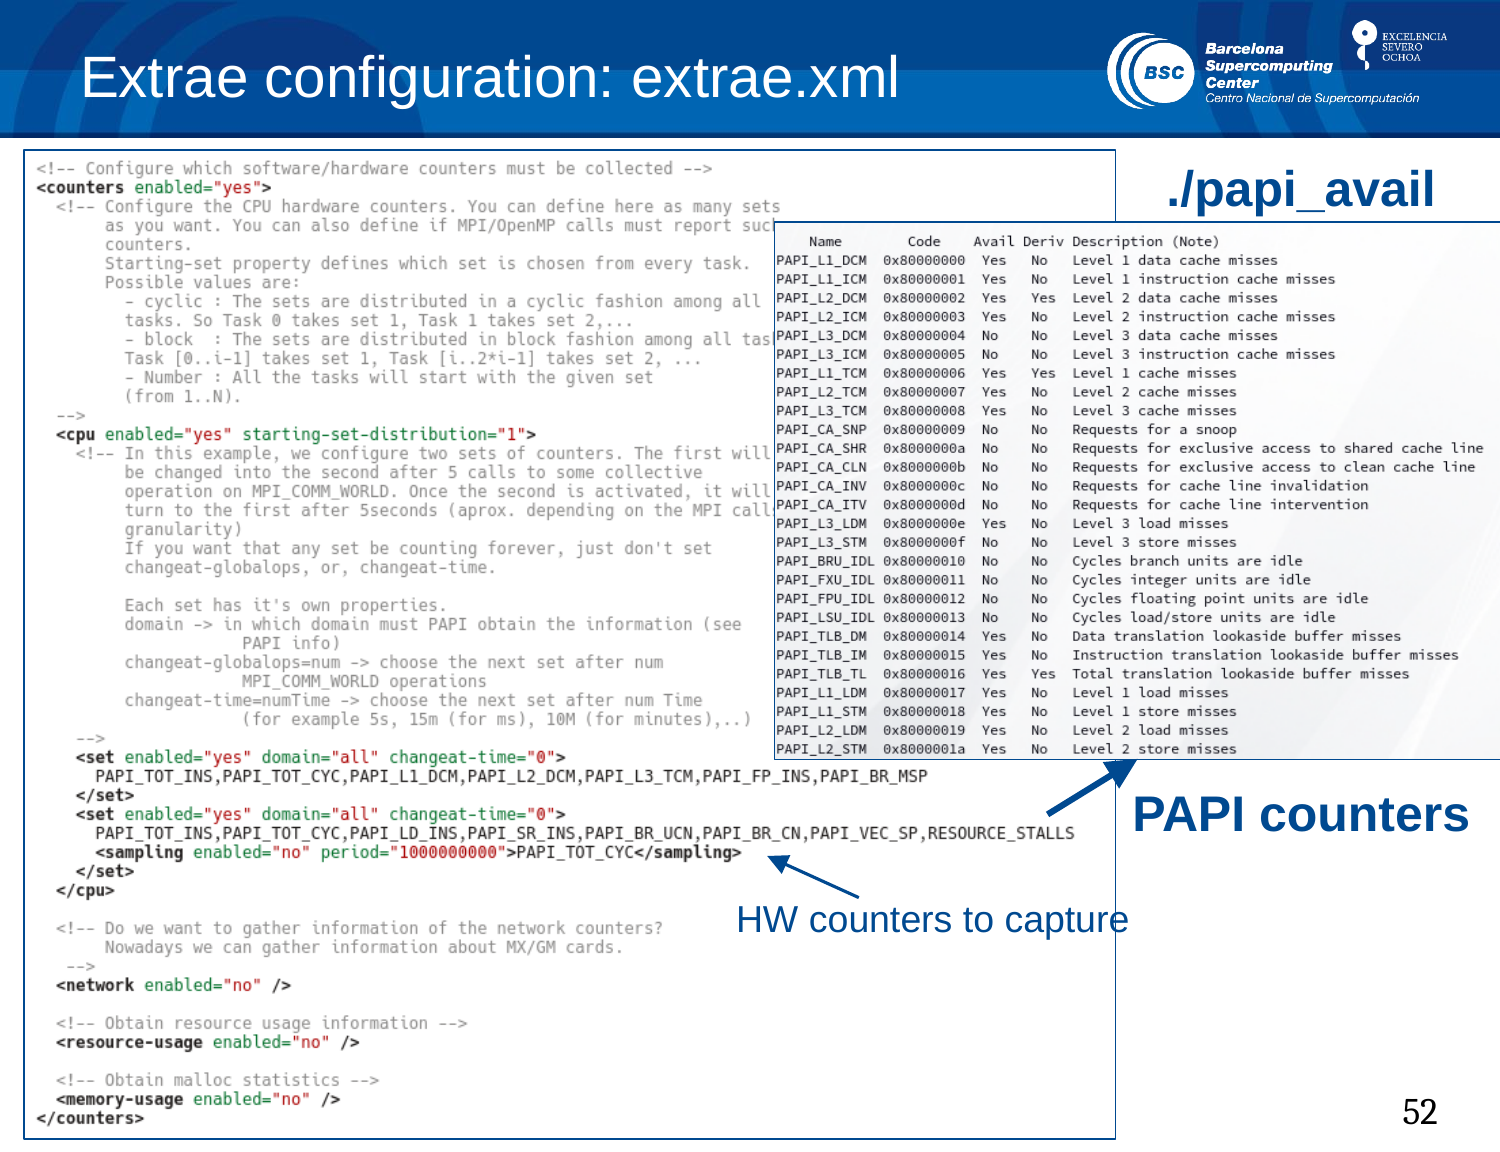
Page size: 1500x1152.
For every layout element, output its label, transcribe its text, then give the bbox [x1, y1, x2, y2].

picture [0, 0, 1500, 138]
picture [775, 222, 1500, 759]
text_box ./papi_avail [1093, 148, 1500, 248]
title Extrae configuration: extrae.xml [65, 23, 1081, 138]
picture [24, 150, 1115, 1139]
text_box HW counters to capture [721, 887, 1337, 950]
text_box PAPI counters [1093, 773, 1500, 873]
